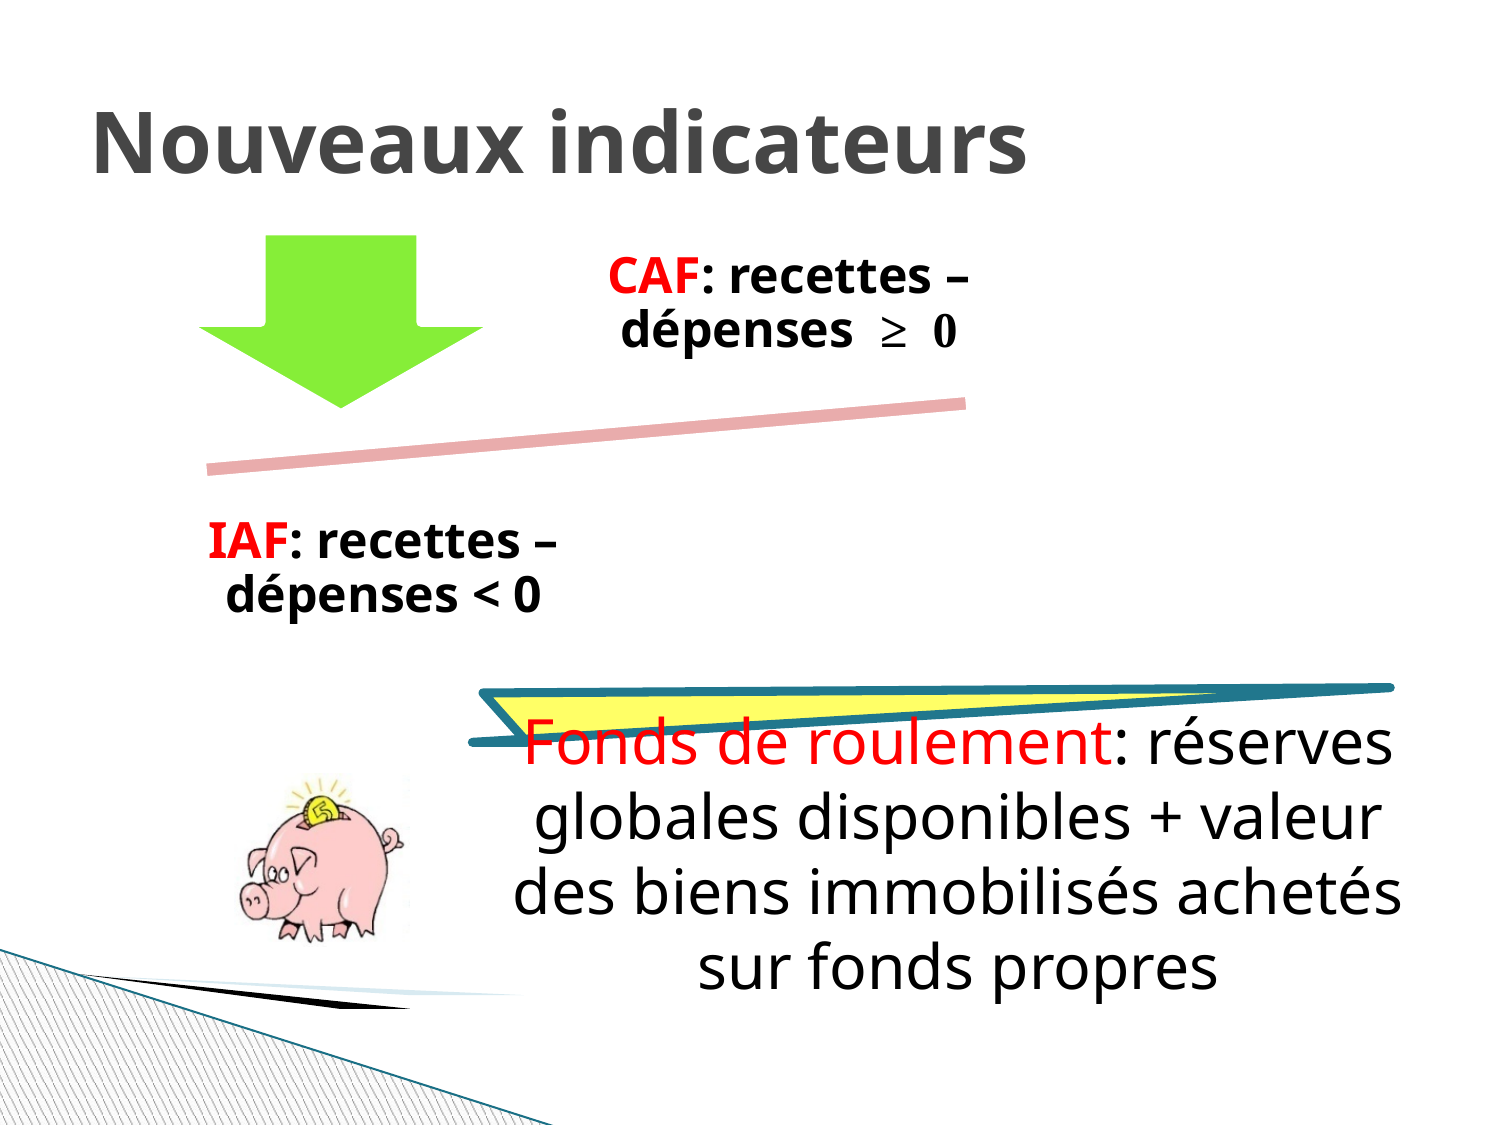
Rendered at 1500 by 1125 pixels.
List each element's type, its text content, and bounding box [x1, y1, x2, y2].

text_box [181, 233, 475, 414]
picture [234, 773, 410, 947]
text_box CAF: recettes – dépenses ≥ 0 [475, 233, 1102, 400]
picture [0, 952, 543, 1125]
text_box Fonds de roulement: réserves globales disponibles + valeur des biens immobilisés achetés sur fonds propres [472, 687, 1391, 743]
text_box [201, 400, 972, 473]
text_box IAF: recettes – dépenses < 0 [70, 473, 697, 666]
title Nouveaux indicateurs [75, 45, 1425, 233]
